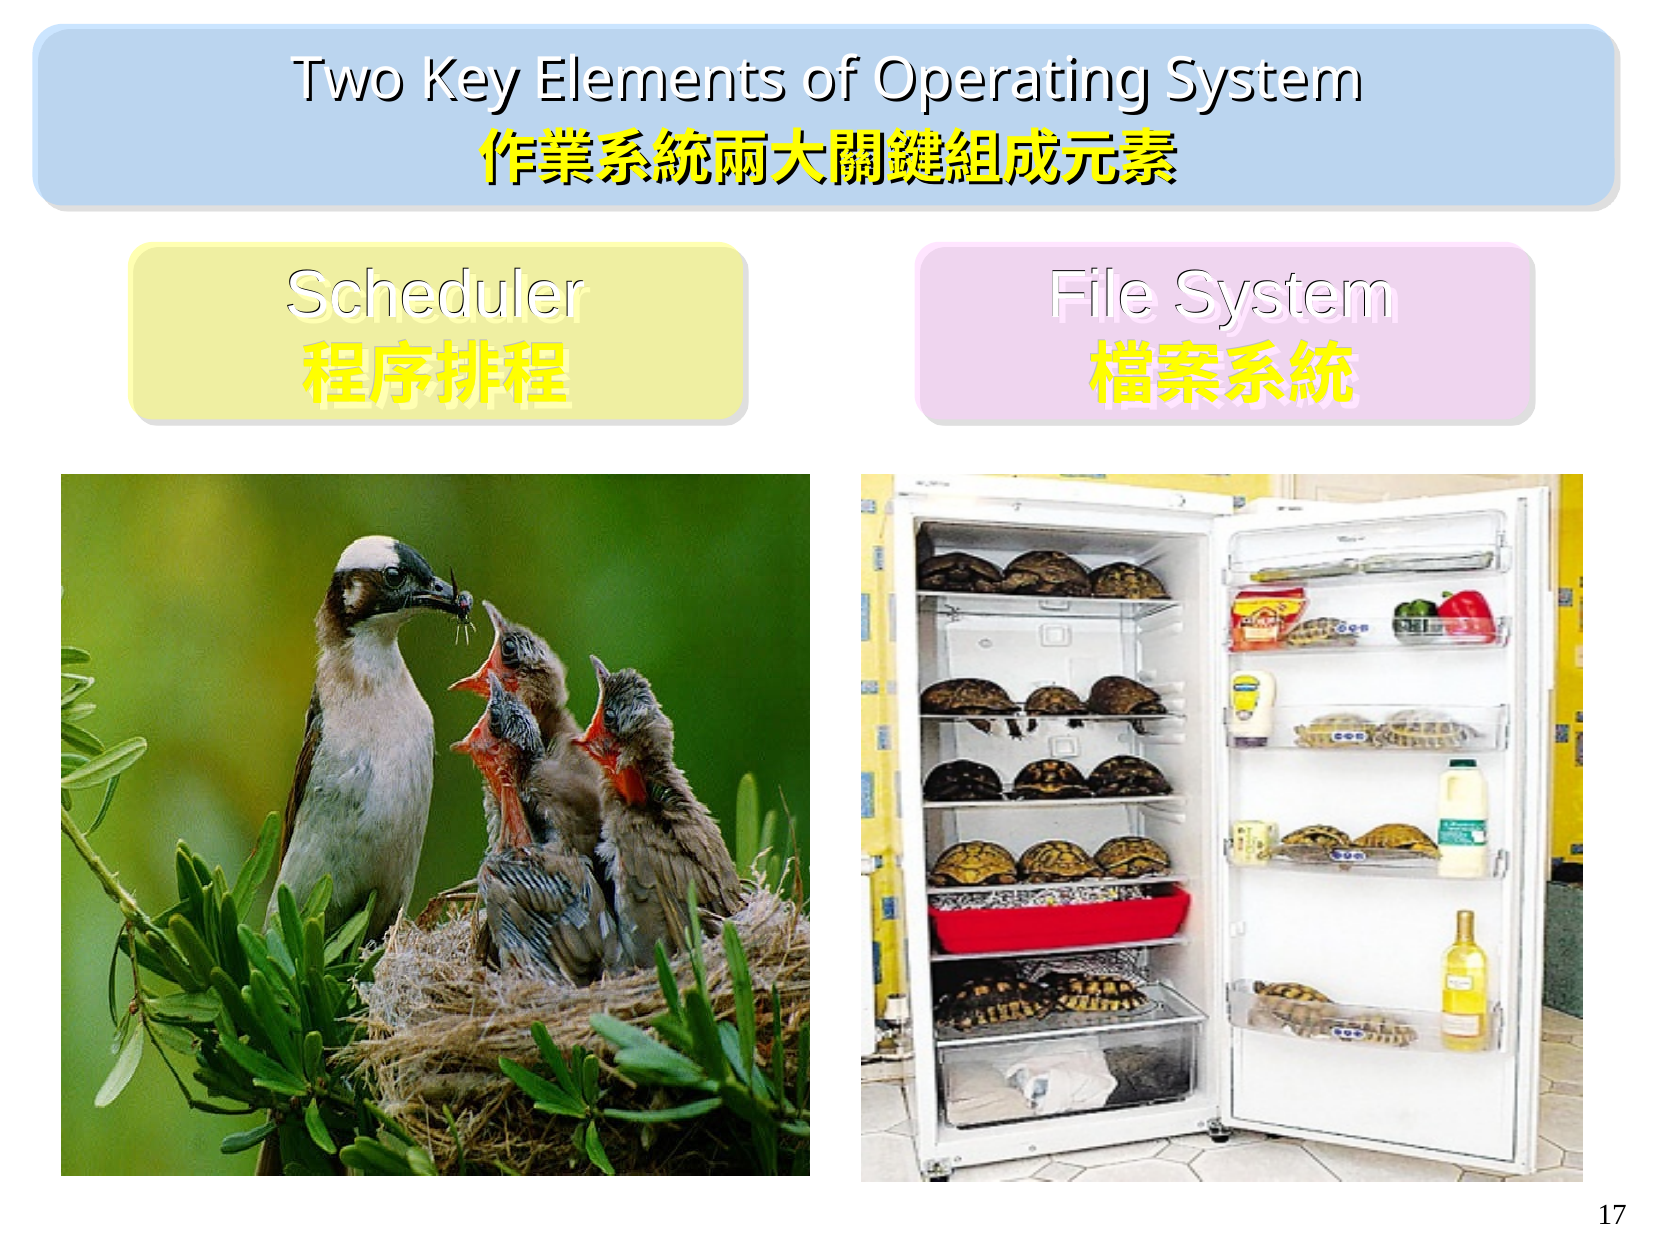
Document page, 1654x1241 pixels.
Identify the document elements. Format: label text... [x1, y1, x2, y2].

picture [61, 474, 810, 1176]
title Two Key Elements of Operating System 作業系統兩大關鍵組成元素 [123, 28, 1530, 204]
text_box File System 檔案系統 [914, 241, 1530, 420]
picture [861, 474, 1583, 1182]
text_box [32, 23, 1615, 206]
text_box Scheduler 程序排程 [127, 241, 743, 420]
